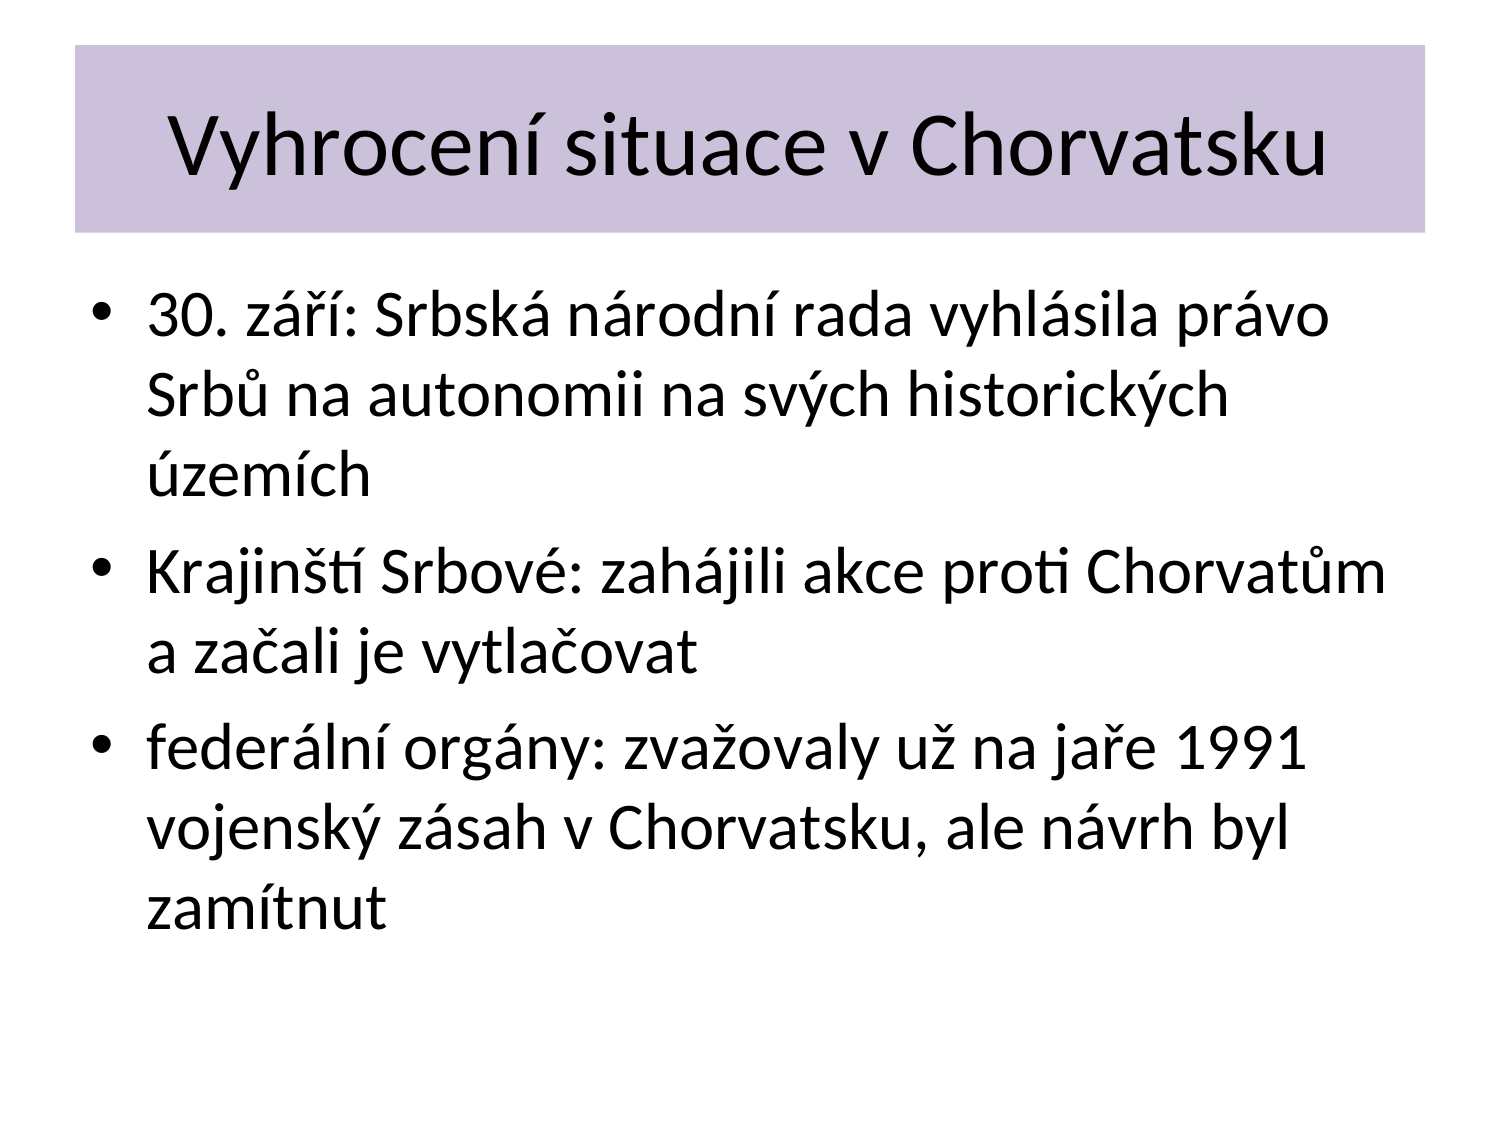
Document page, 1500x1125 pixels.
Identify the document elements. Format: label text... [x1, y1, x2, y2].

title Vyhrocení situace v Chorvatsku [75, 45, 1426, 233]
list 30. září: Srbská národní rada vyhlásila právo Srbů na autonomii na svých historických územích Krajinští Srbové: zahájili akce proti Chorvatům a začali je vytlačovat federální orgány: zvažovaly už na jaře 1991 vojenský zásah v Chorvatsku, ale návrh byl zamítnut [75, 262, 1426, 1125]
